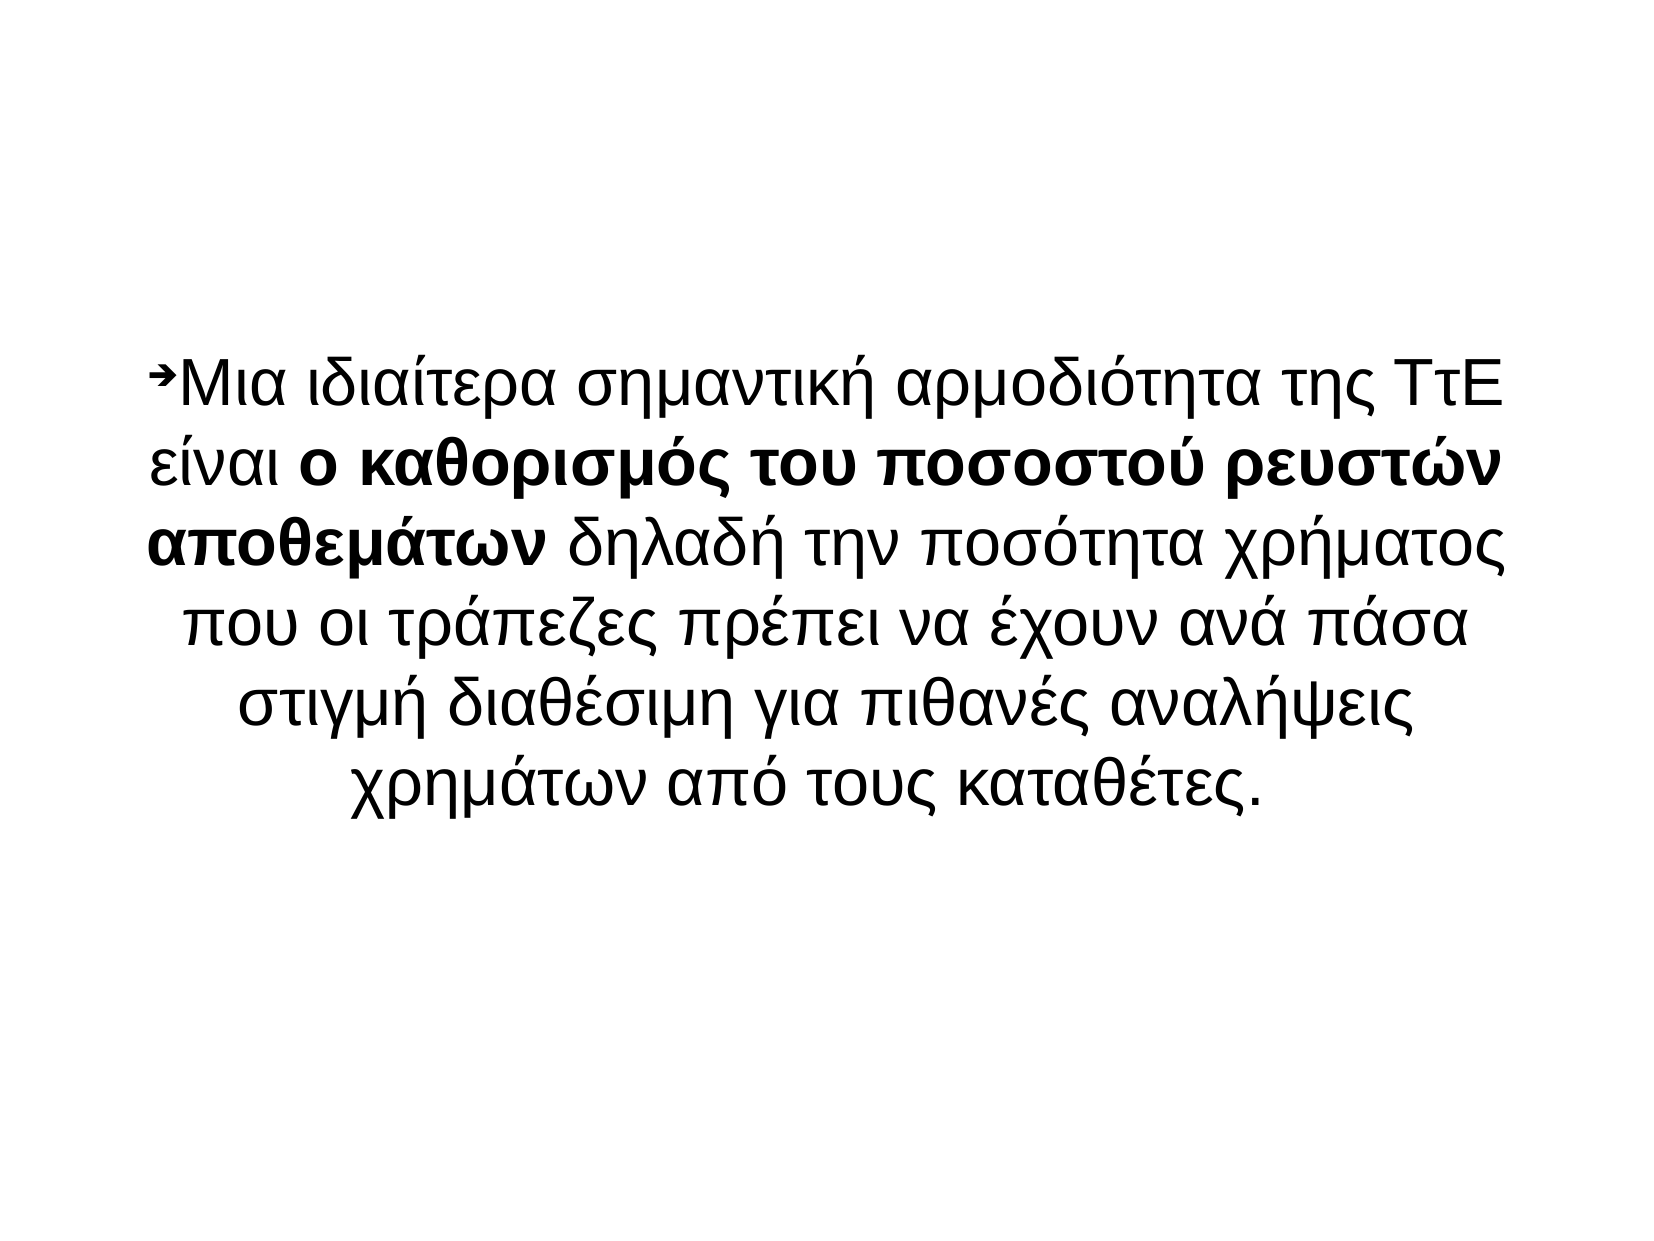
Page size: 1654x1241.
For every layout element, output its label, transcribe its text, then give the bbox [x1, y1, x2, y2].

subtitle Μια ιδιαίτερα σημαντική αρμοδιότητα της ΤτΕ είναι ο καθορισμός του ποσοστού ρευστών αποθεμάτων δηλαδή την ποσότητα χρήματος που οι τράπεζες πρέπει να έχουν ανά πάσα στιγμή διαθέσιμη για πιθανές αναλήψεις χρημάτων από τους καταθέτες. [82, 56, 1571, 1102]
